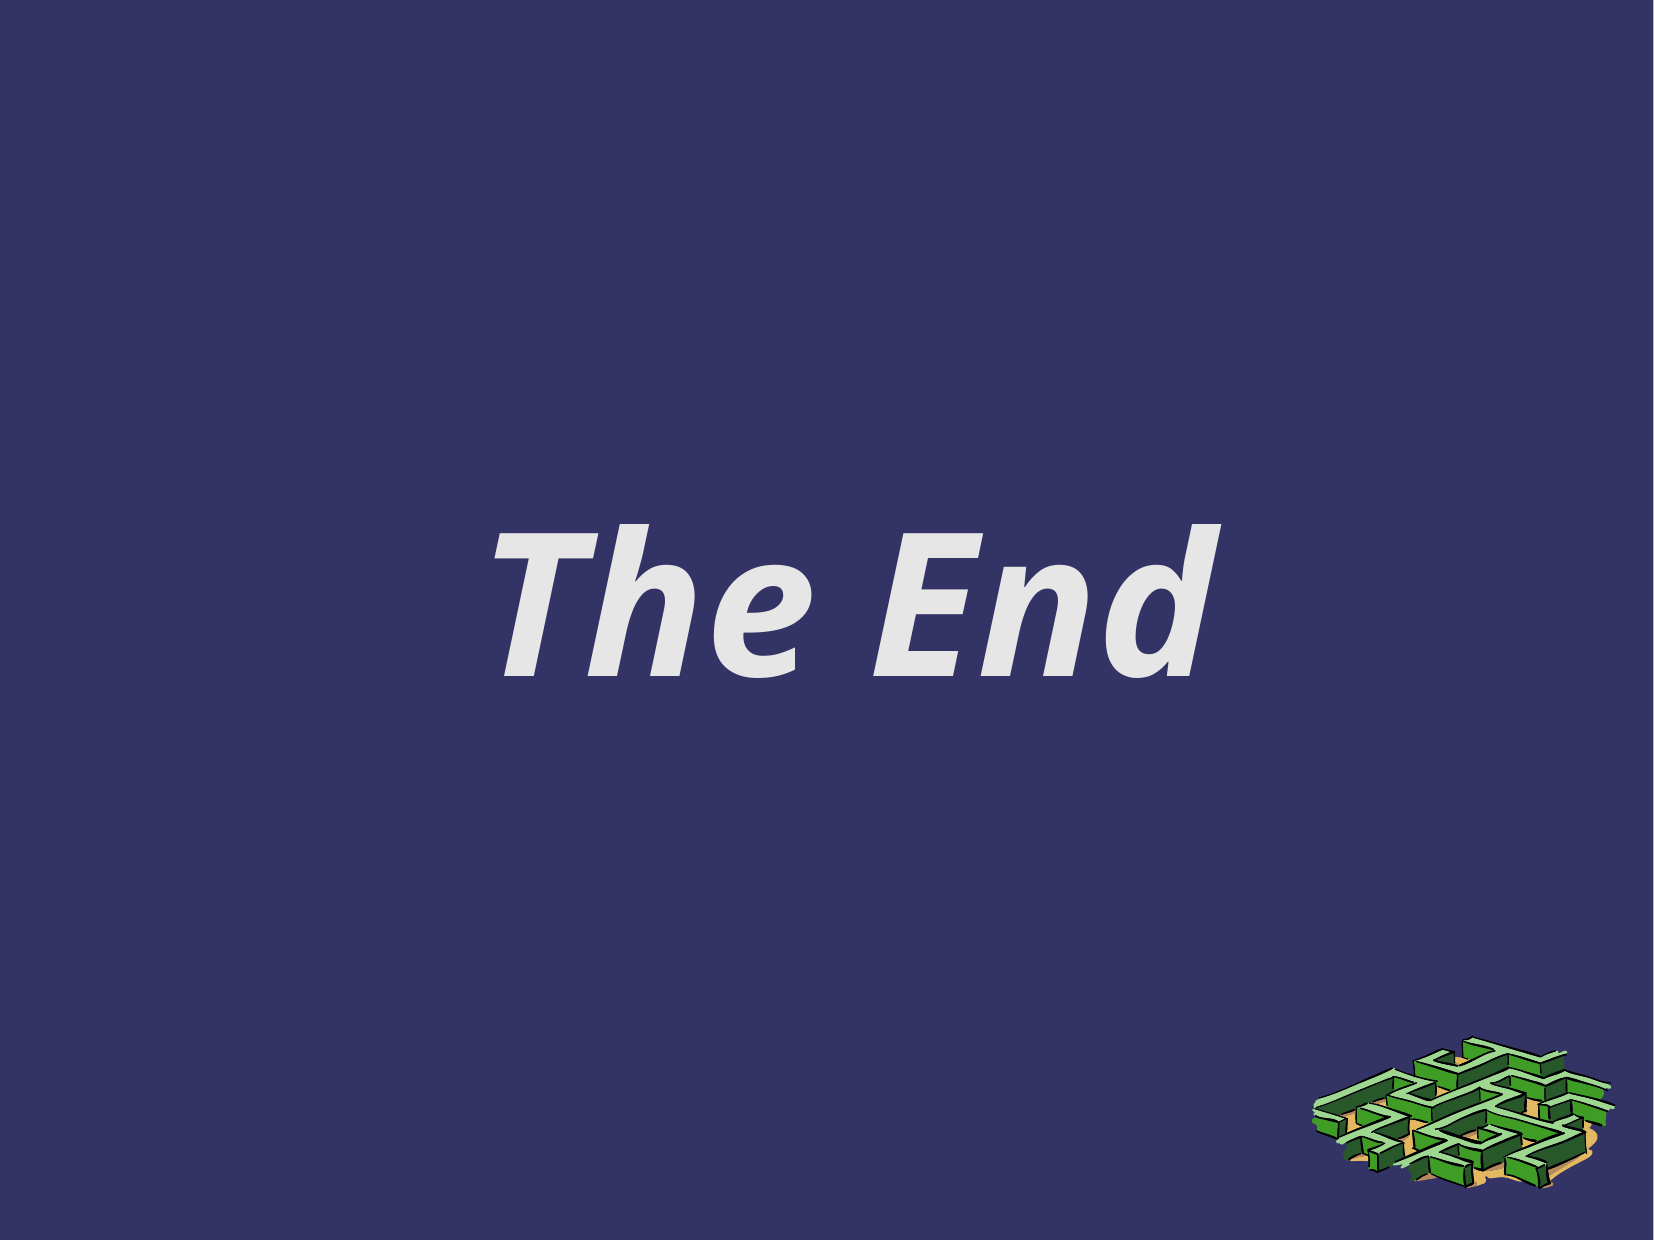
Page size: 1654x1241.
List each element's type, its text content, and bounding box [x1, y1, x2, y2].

title The End [141, 470, 1554, 728]
